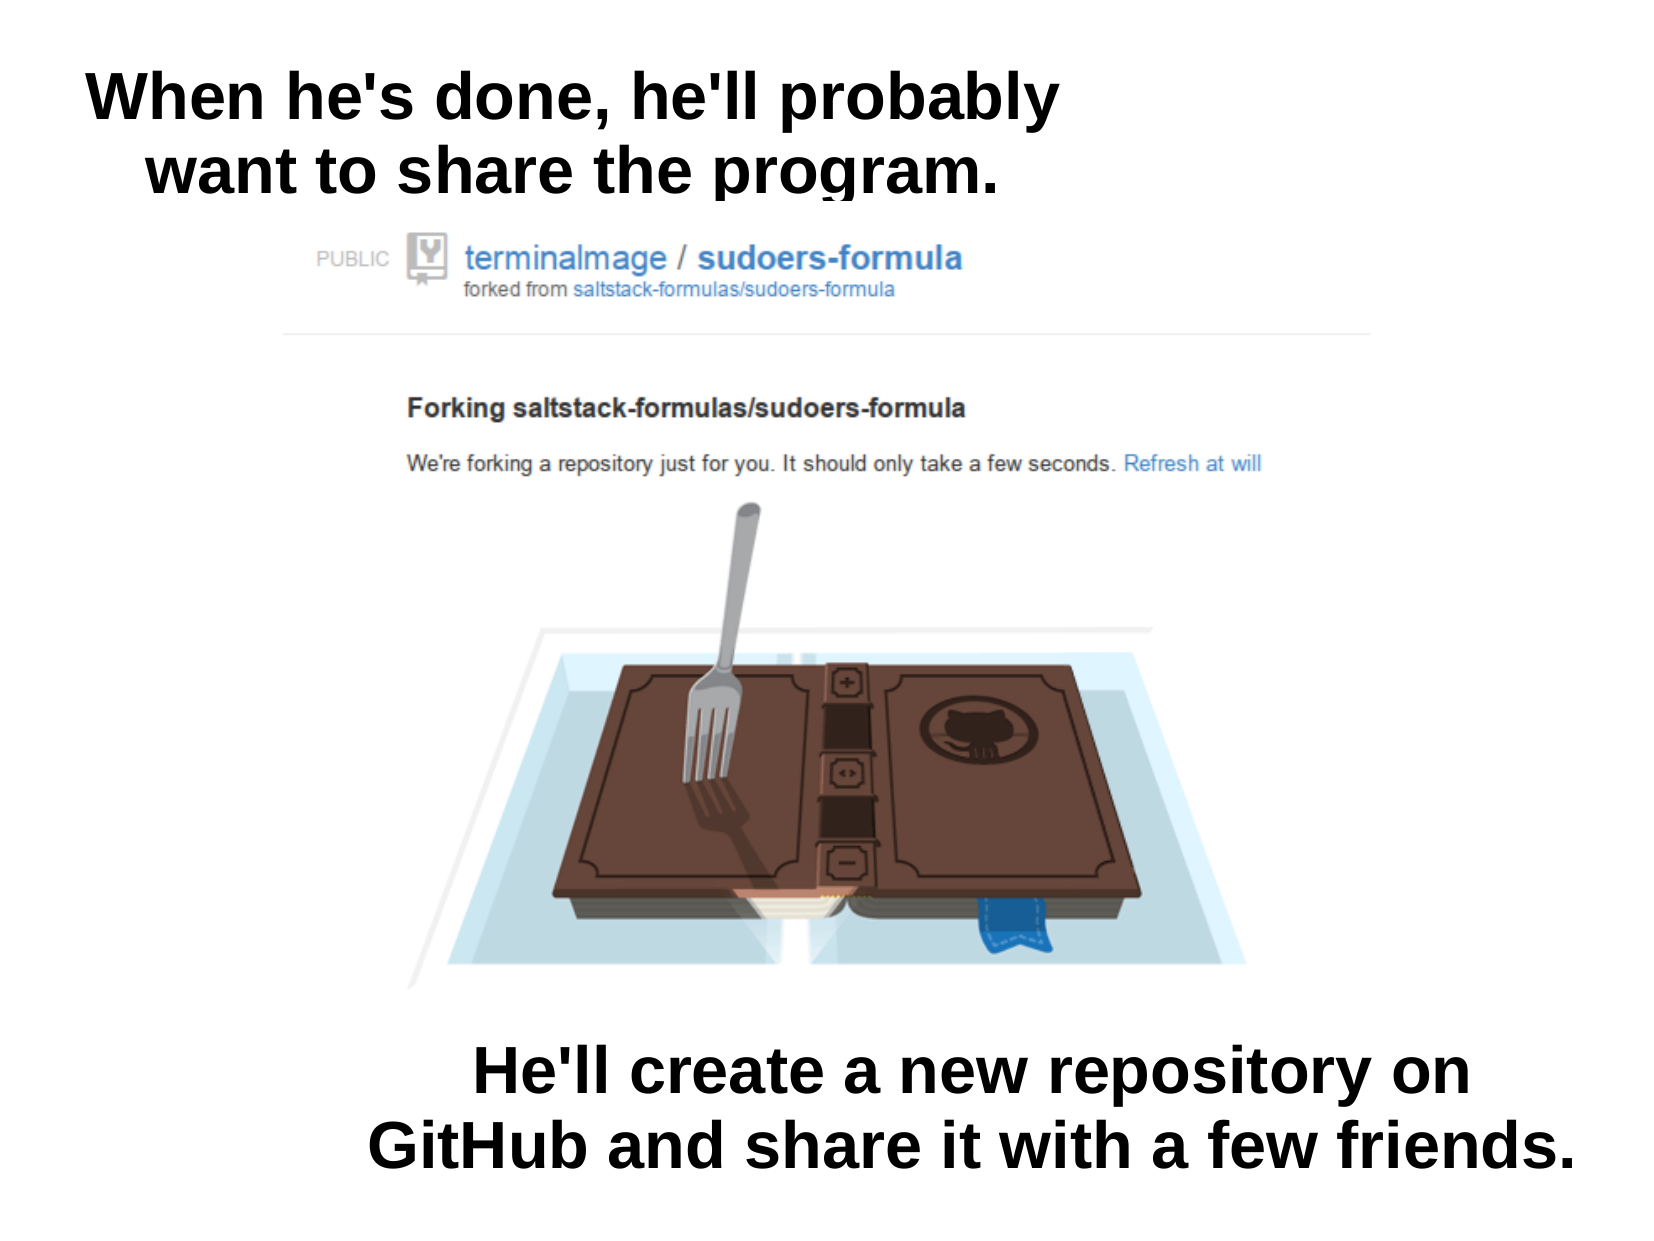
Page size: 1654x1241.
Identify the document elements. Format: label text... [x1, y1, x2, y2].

text_box When he's done, he'll probably want to share the program. [48, 51, 1099, 215]
text_box He'll create a new repository on GitHub and share it with a few friends. [343, 1025, 1604, 1191]
picture [283, 201, 1371, 1039]
